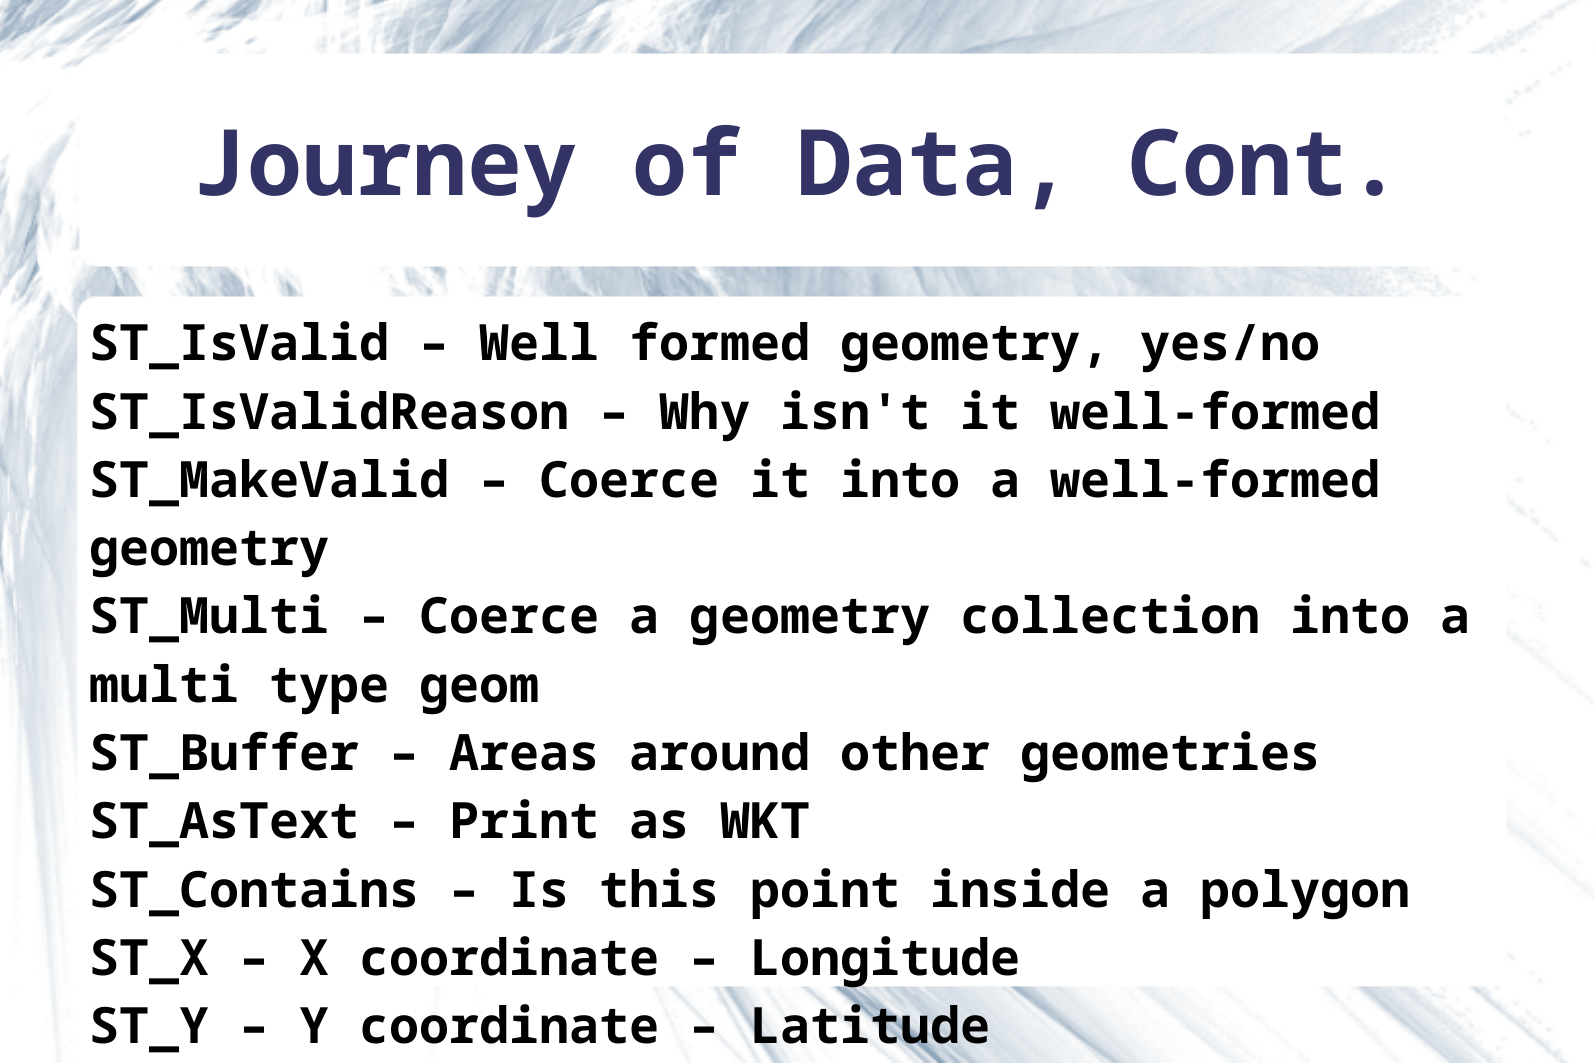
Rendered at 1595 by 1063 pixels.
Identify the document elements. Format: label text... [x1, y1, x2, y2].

text_box ST_IsValid – Well formed geometry, yes/no ST_IsValidReason – Why isn't it well-formed ST_MakeValid – Coerce it into a well-formed geometry ST_Multi – Coerce a geometry collection into a multi type geom ST_Buffer – Areas around other geometries ST_AsText – Print as WKT ST_Contains – Is this point inside a polygon ST_X – X coordinate – Longitude ST_Y – Y coordinate – Latitude ST_Centroid – Centroid of a geometry ST_Intersect – Calculate the intersect of polys [75, 300, 1516, 972]
title Journey of Data, Cont. [79, 62, 1515, 259]
picture [0, 0, 1595, 1063]
